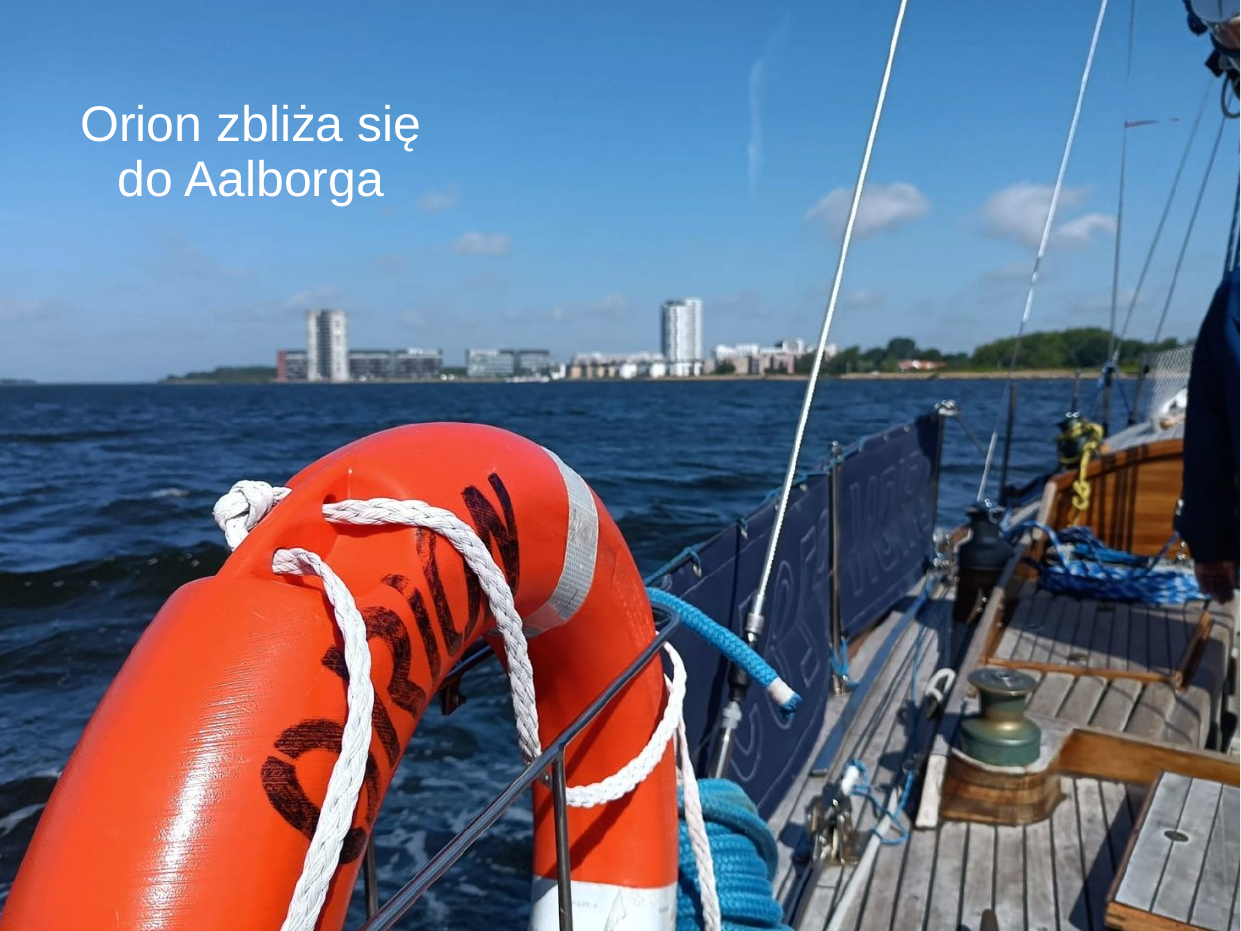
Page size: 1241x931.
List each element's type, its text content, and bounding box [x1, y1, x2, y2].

picture [0, 0, 1241, 931]
text_box Orion zbliża się do Aalborga [59, 88, 443, 215]
